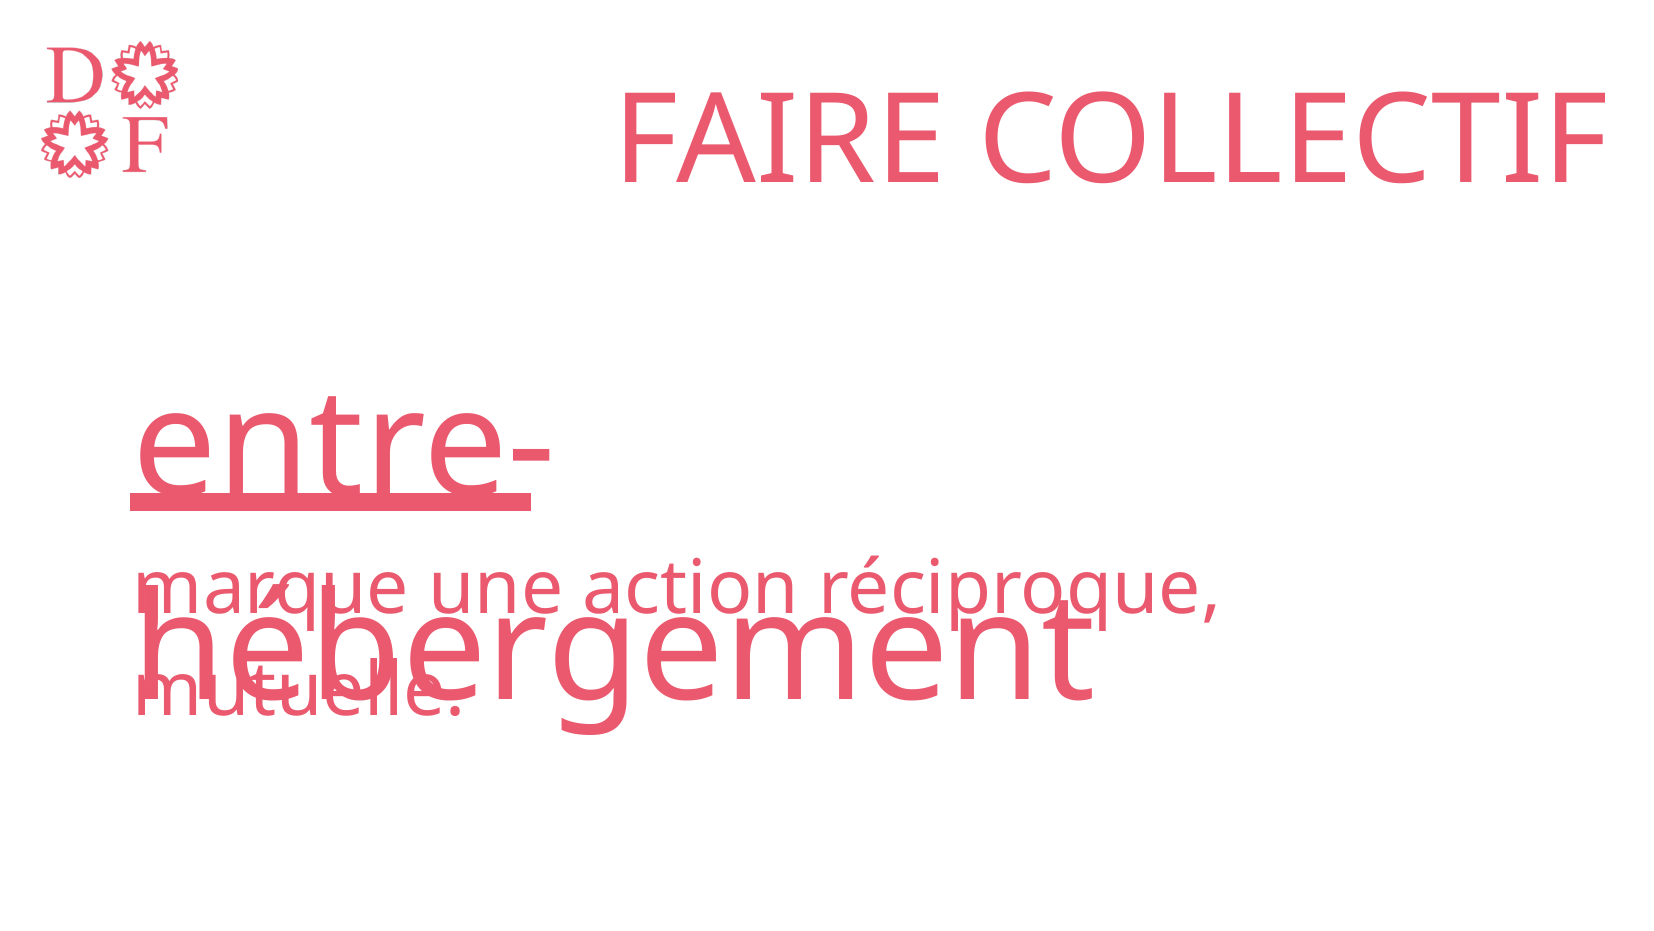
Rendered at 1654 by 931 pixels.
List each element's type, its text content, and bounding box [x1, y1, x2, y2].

text_box FAIRE COLLECTIF [147, 41, 1625, 189]
picture [41, 41, 178, 178]
text_box marque une action réciproque, mutuelle. [118, 526, 1447, 700]
text_box entre-hébergement [118, 328, 1524, 502]
